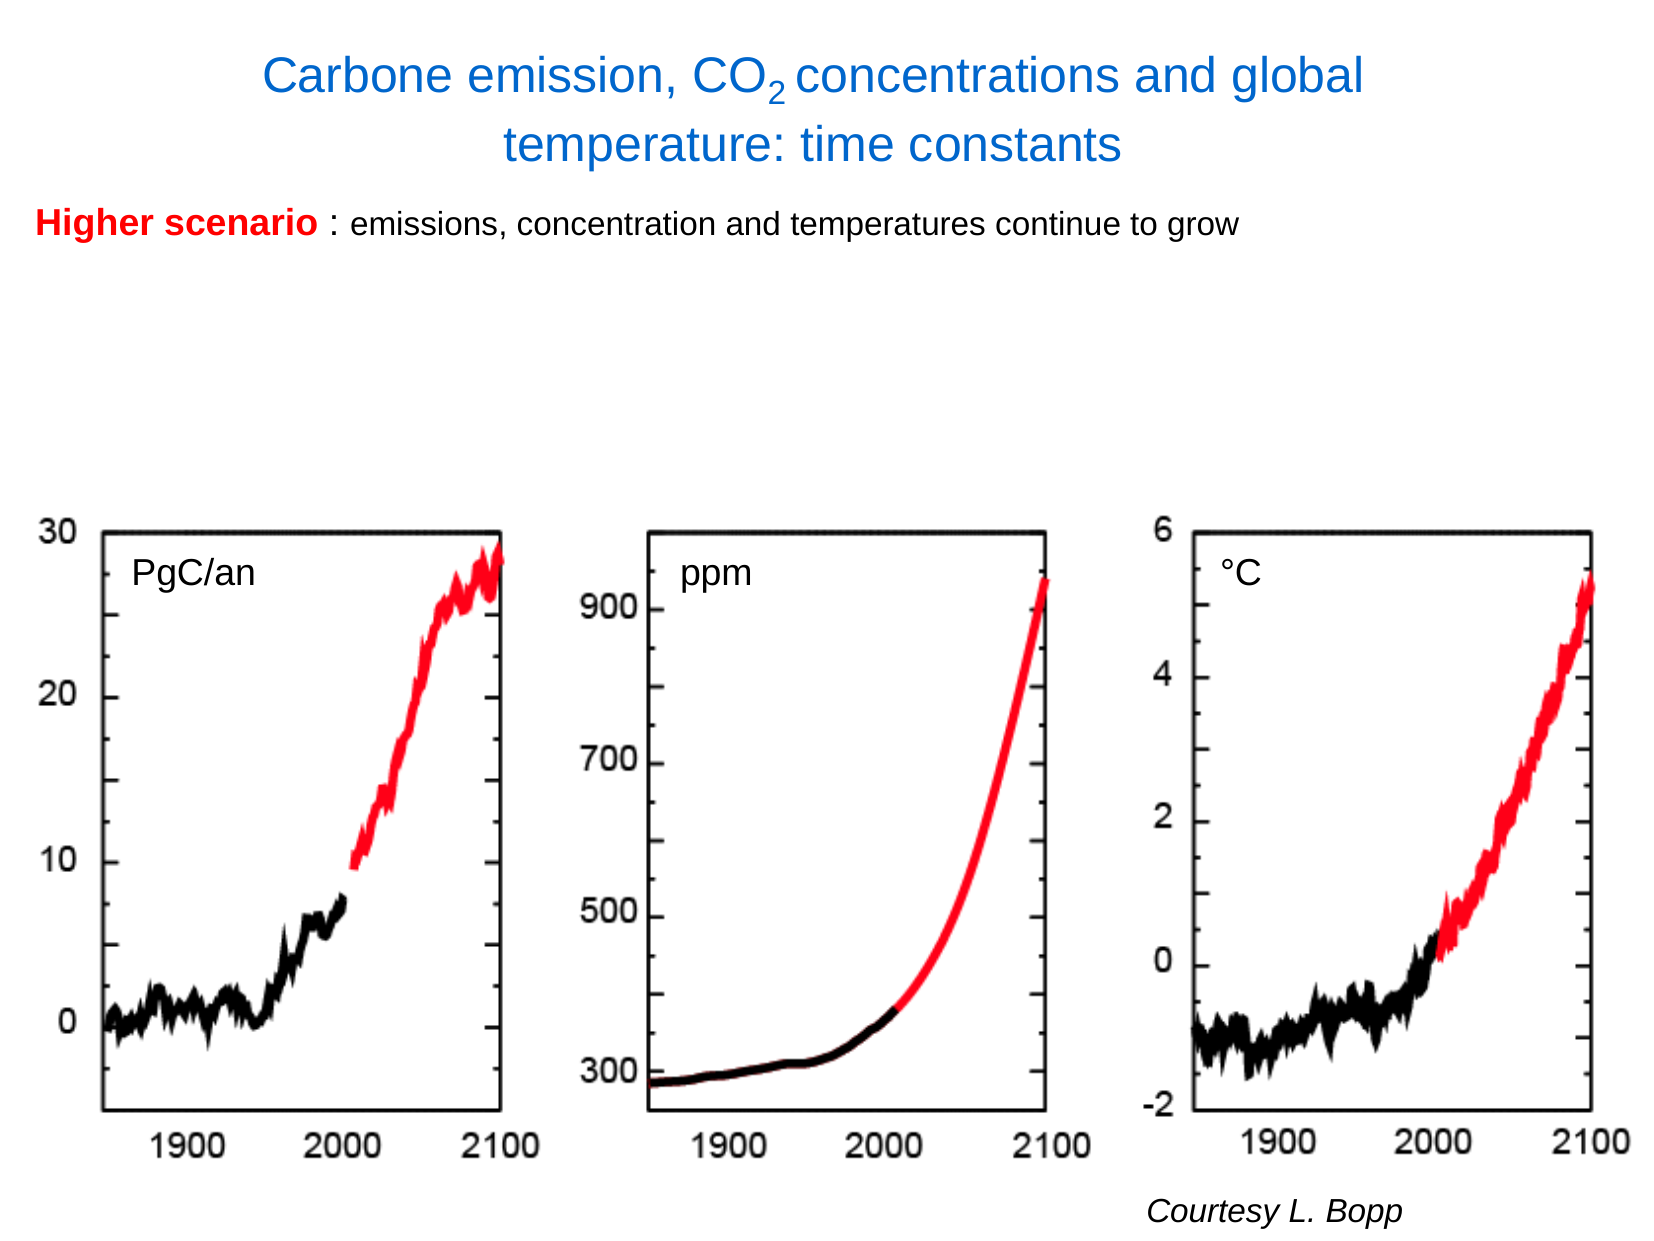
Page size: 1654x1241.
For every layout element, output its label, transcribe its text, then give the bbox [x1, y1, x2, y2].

text_box Courtesy L. Bopp [1131, 1181, 1649, 1241]
text_box Carbone emission, CO2 concentrations and global temperature: time constants [116, 34, 1511, 191]
text_box ppm [665, 540, 780, 607]
picture [0, 469, 1649, 1184]
text_box Higher scenario : emissions, concentration and temperatures continue to grow [20, 190, 1649, 258]
text_box PgC/an [116, 540, 289, 607]
text_box °C [1205, 540, 1286, 607]
